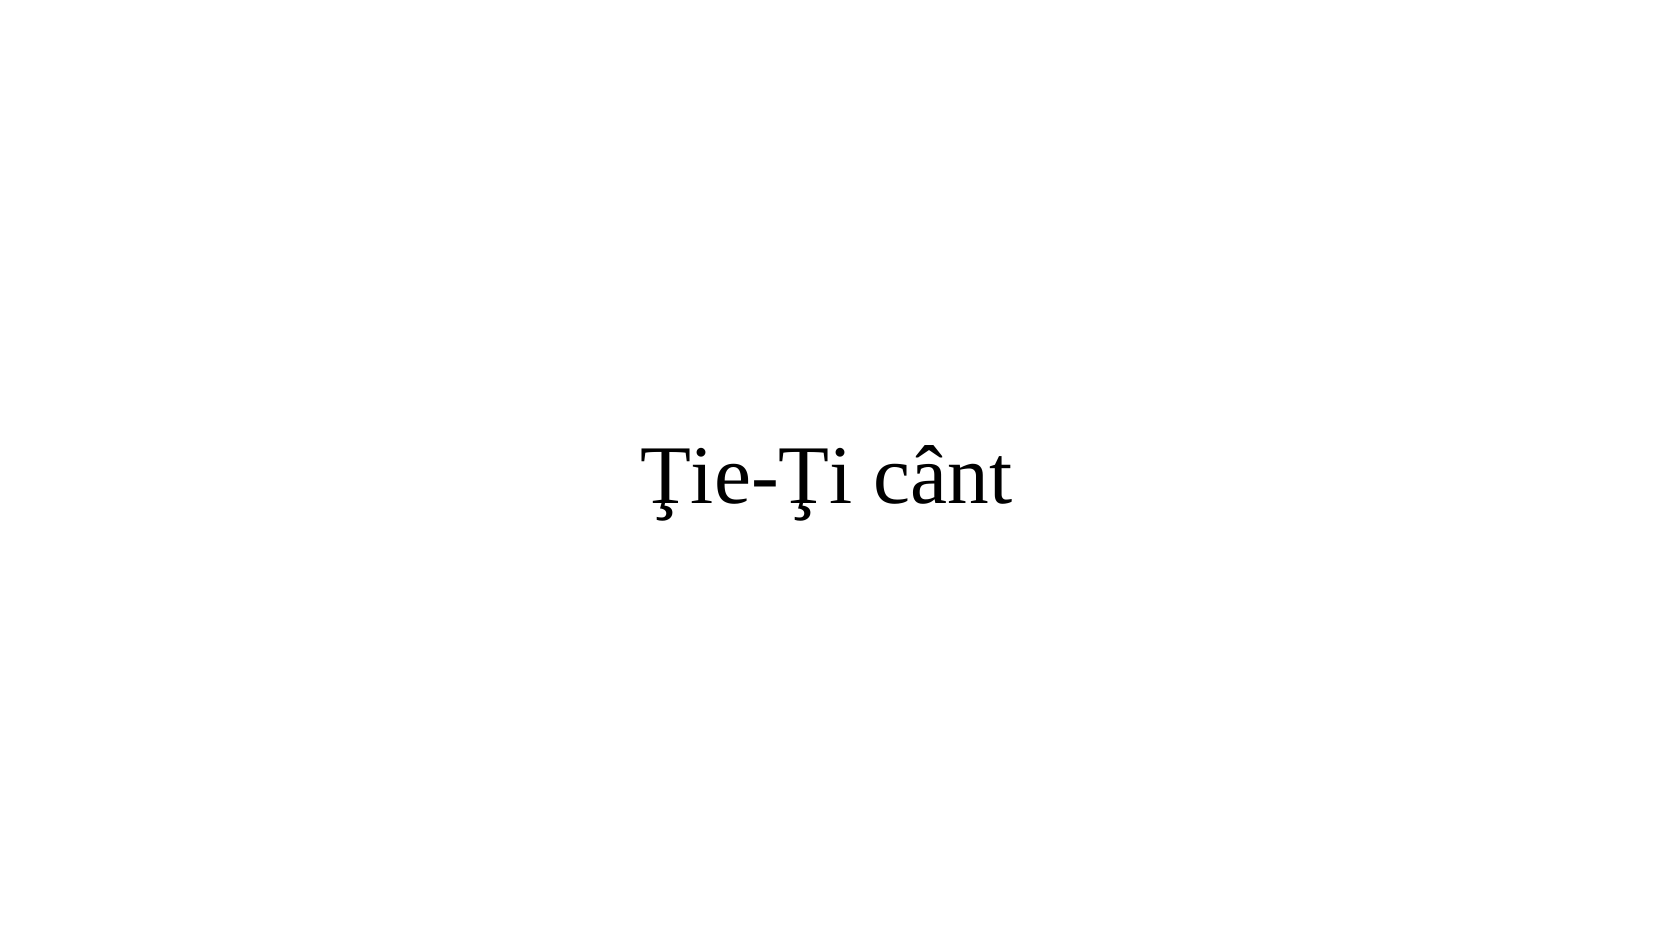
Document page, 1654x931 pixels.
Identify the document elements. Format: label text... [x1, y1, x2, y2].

title Ţie-Ţi cânt [165, 420, 1489, 521]
